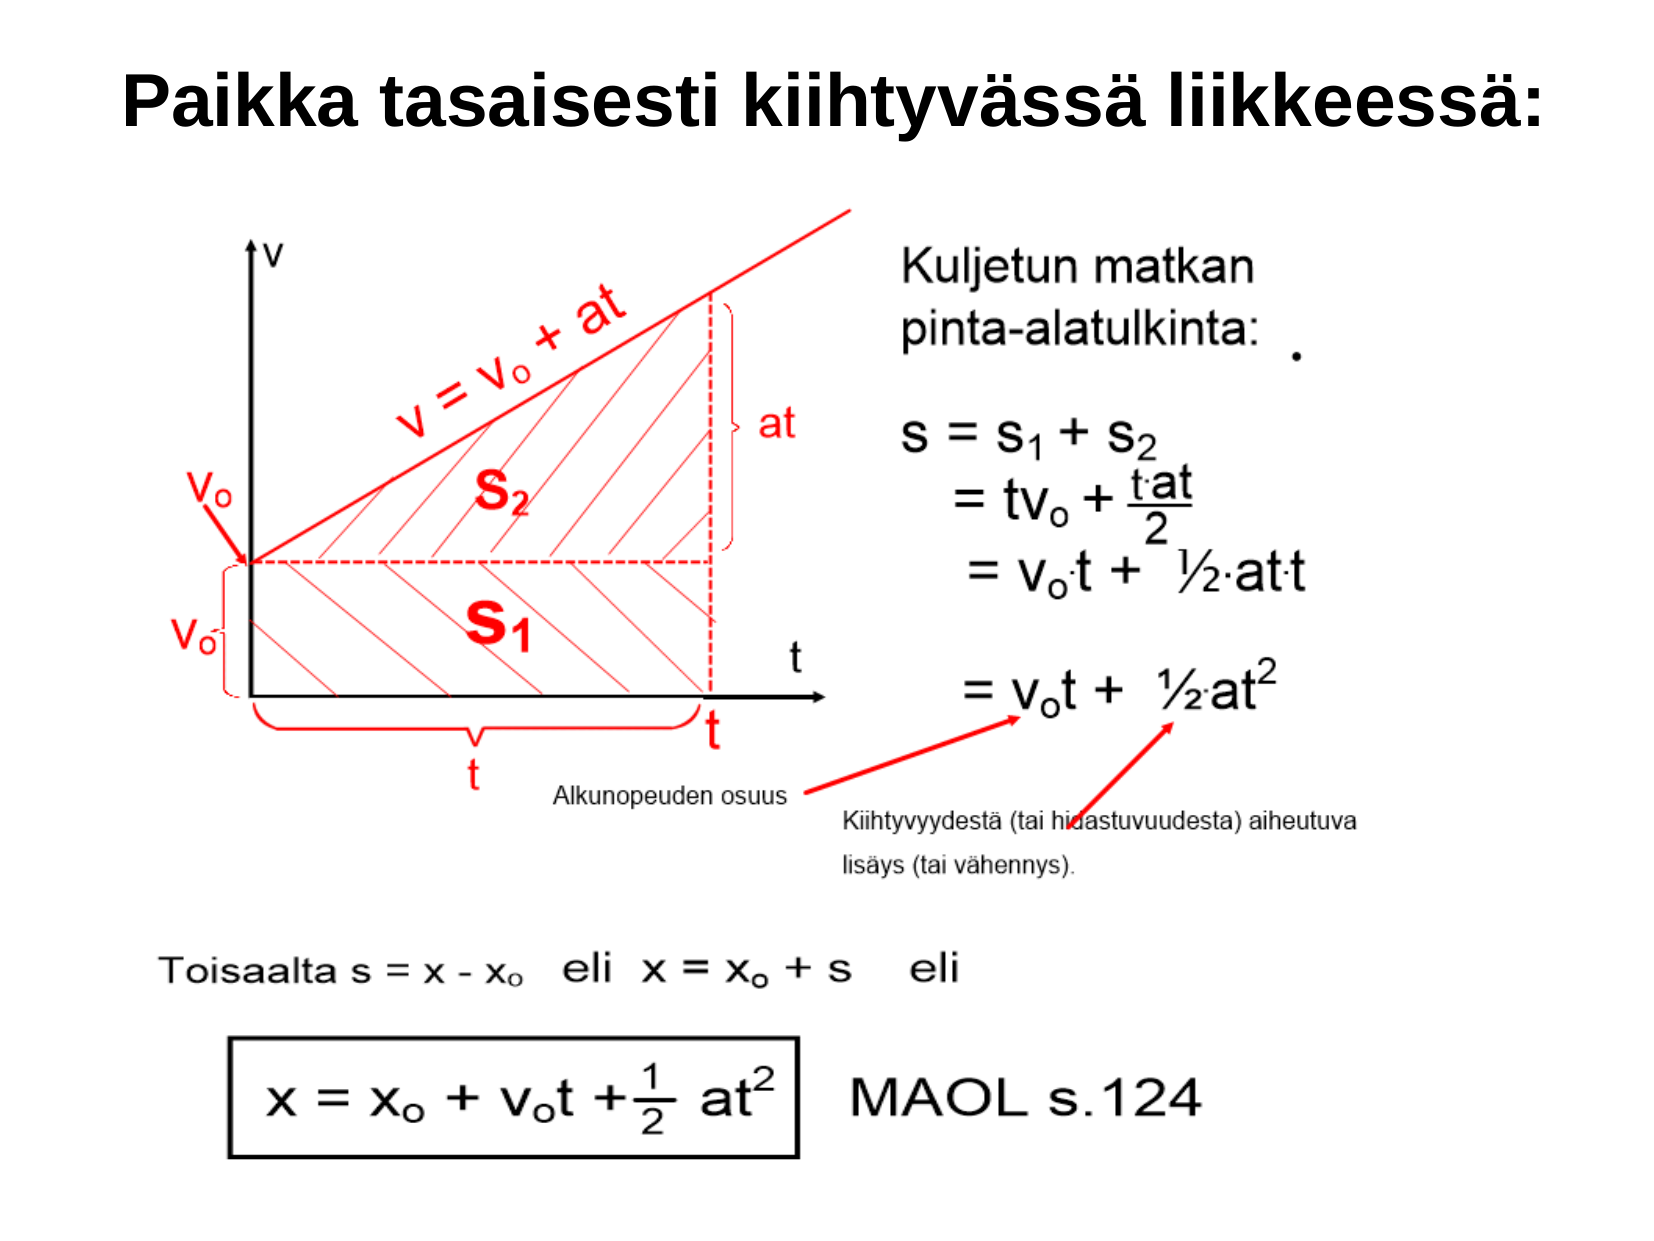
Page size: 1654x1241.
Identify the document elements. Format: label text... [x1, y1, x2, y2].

picture [106, 924, 1332, 1182]
picture [128, 155, 1548, 922]
text_box Paikka tasaisesti kiihtyvässä liikkeessä: [106, 47, 1619, 152]
